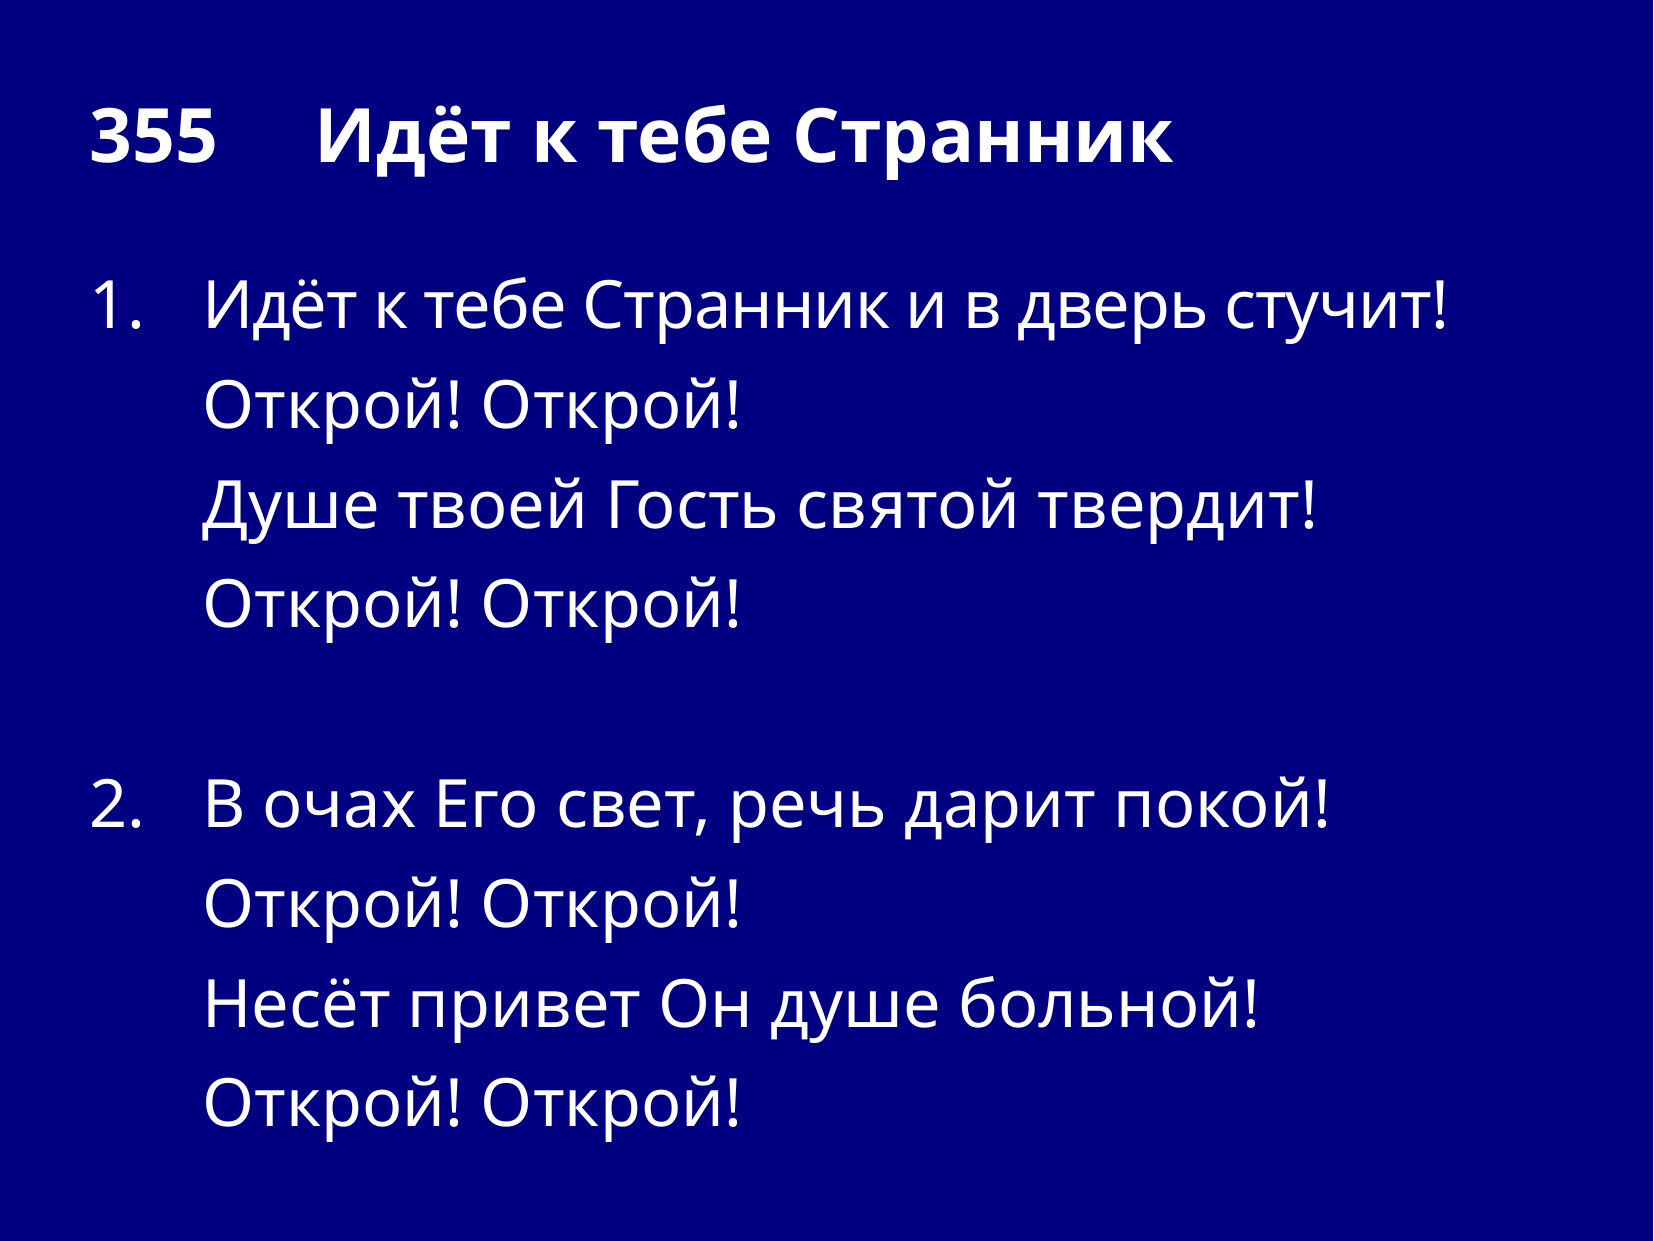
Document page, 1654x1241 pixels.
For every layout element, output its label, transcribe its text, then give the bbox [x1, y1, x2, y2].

text_box 355 Идёт к тебе Странник [75, 75, 1576, 188]
text_box 1. Идёт к тебе Странник и в дверь стучит! Открой! Открой! Душе твоей Гость святой твердит! Открой! Открой! 2. В очах Его свет, речь дарит покой! Открой! Открой! Несёт привет Он душе больной! Открой! Открой! [75, 150, 1653, 1163]
